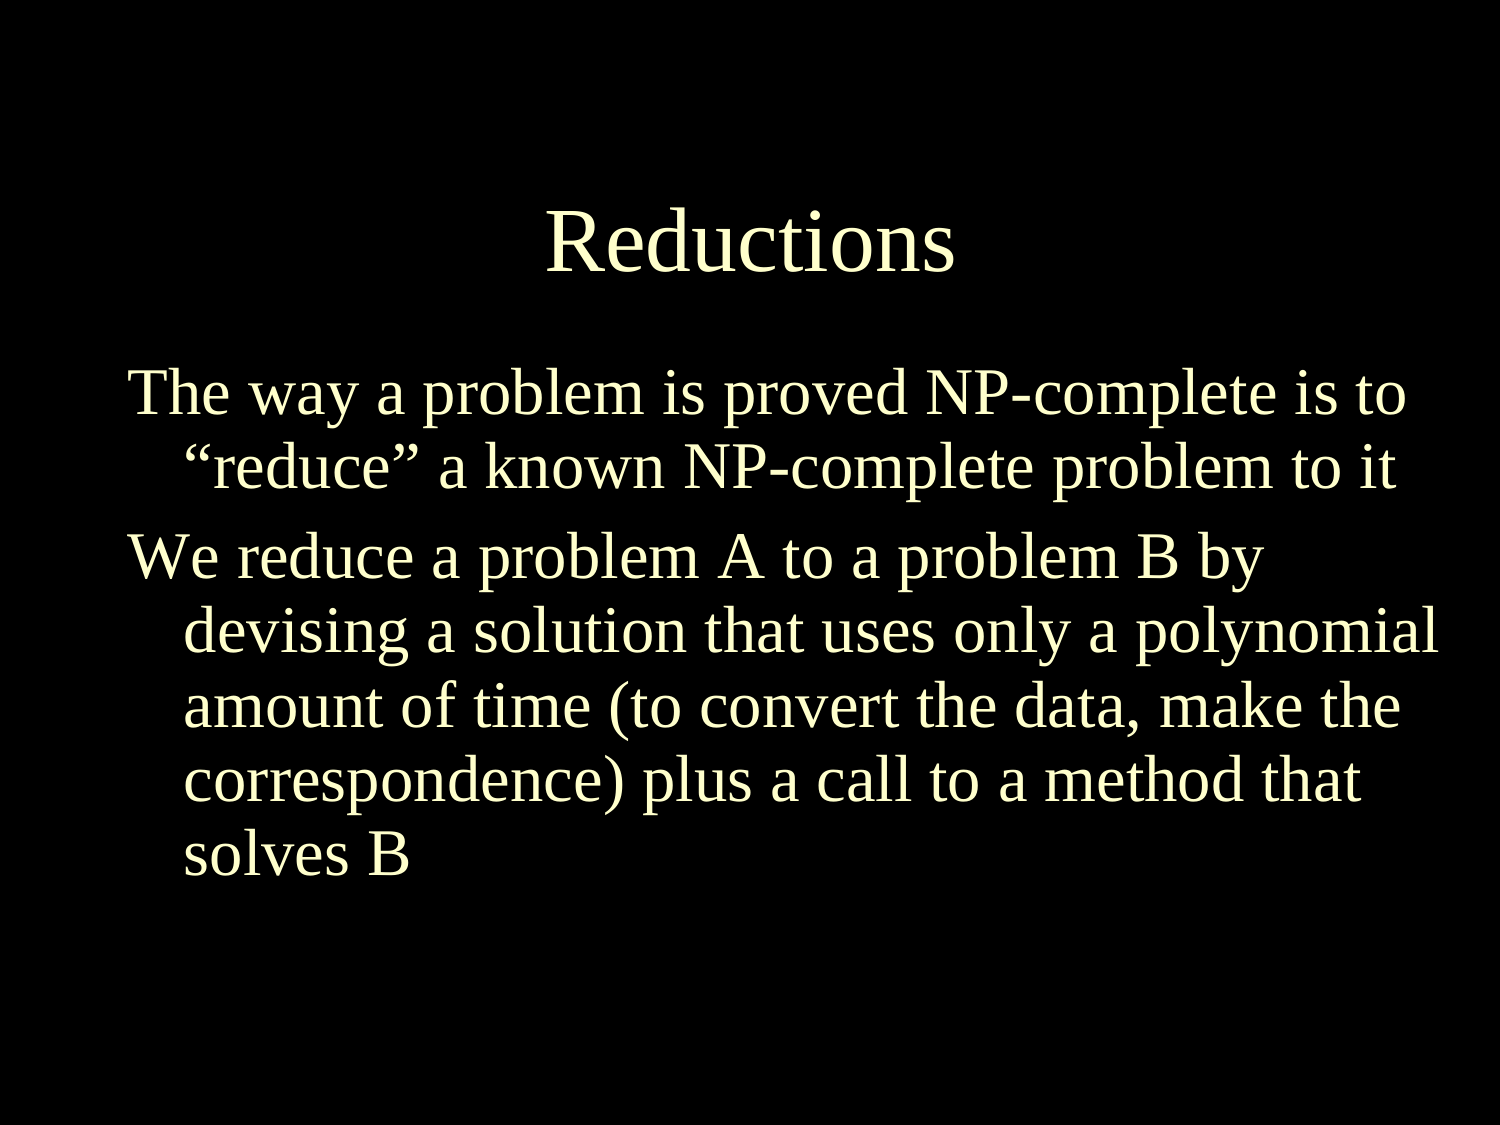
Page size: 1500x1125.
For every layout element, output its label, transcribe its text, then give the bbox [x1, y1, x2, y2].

title Reductions [22, 145, 1480, 336]
list The way a problem is proved NP-complete is to “reduce” a known NP-complete problem to it We reduce a problem A to a problem B by devising a solution that uses only a polynomial amount of time (to convert the data, make the correspondence) plus a call to a method that solves B [112, 347, 1482, 1026]
